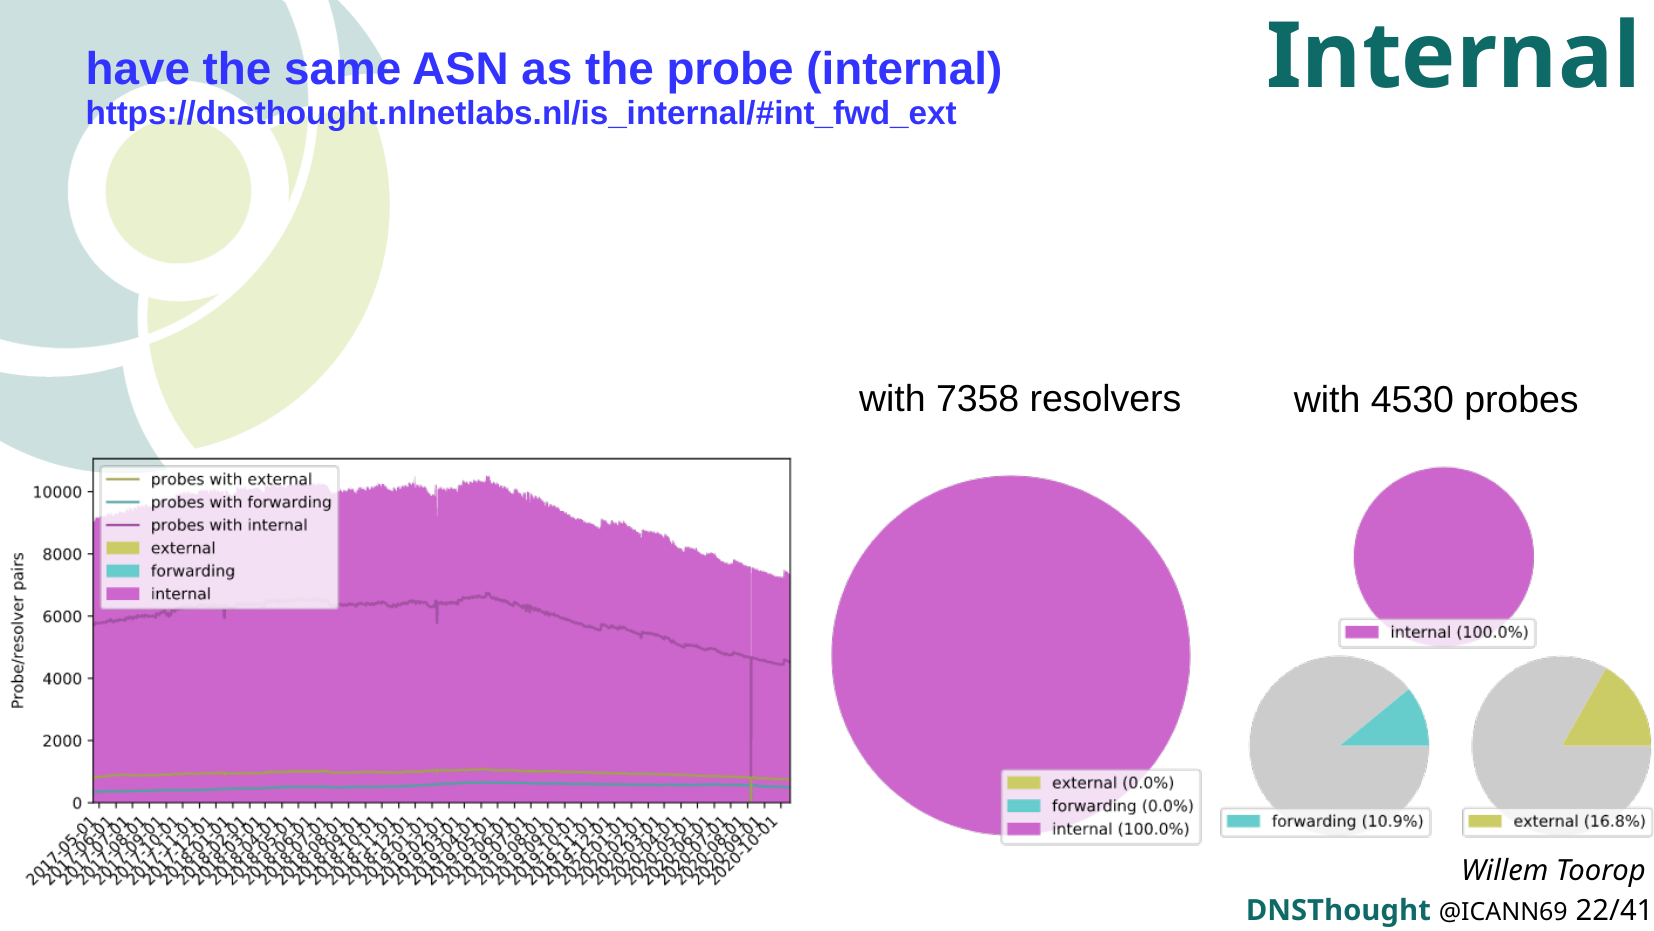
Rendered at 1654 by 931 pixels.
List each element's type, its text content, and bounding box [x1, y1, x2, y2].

text_box have the same ASN as the probe (internal) https://dnsthought.nlnetlabs.nl/is_internal/#int_fwd_ext [70, 35, 1123, 139]
title Internal [82, 8, 1642, 221]
text_box with 4530 probes [1279, 371, 1654, 477]
picture [0, 442, 1654, 901]
text_box with 7358 resolvers [844, 370, 1306, 476]
